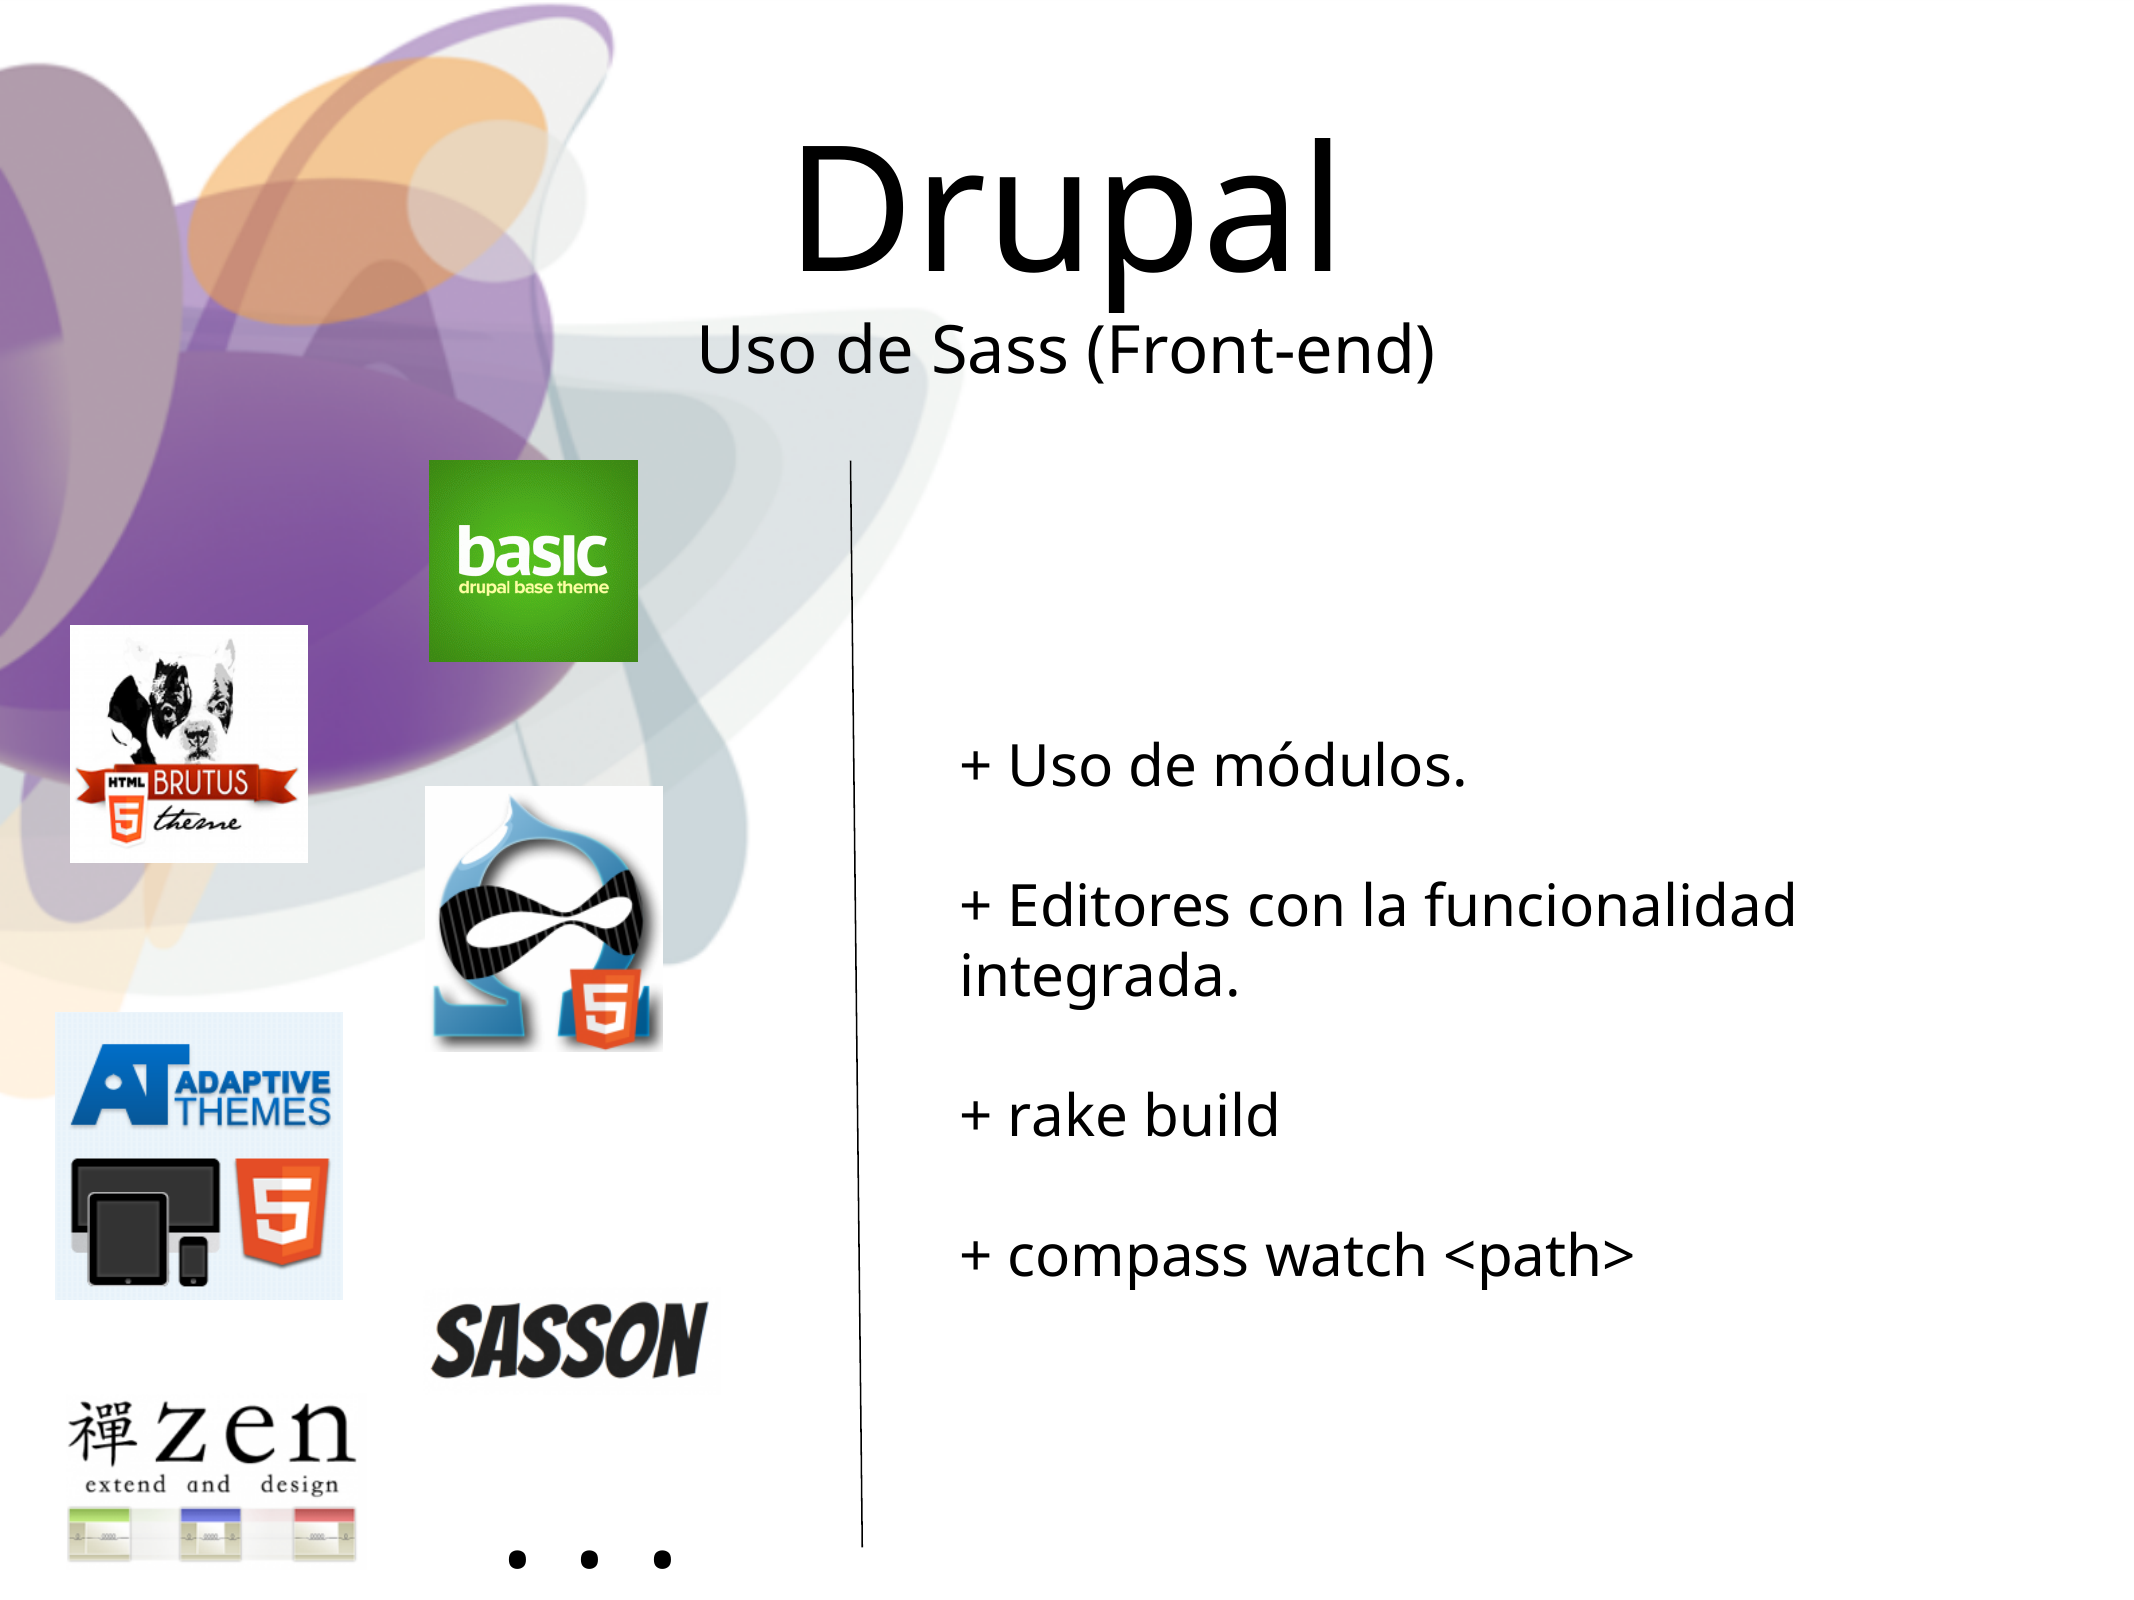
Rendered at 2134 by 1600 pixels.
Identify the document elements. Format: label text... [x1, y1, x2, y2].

picture [0, 0, 2134, 1600]
text_box + Uso de módulos. + Editores con la funcionalidad integrada. + rake build + compass watch <path> [944, 720, 2091, 1296]
text_box . . . [484, 1422, 745, 1600]
text_box Drupal Uso de Sass (Front-end) [208, 41, 1926, 442]
